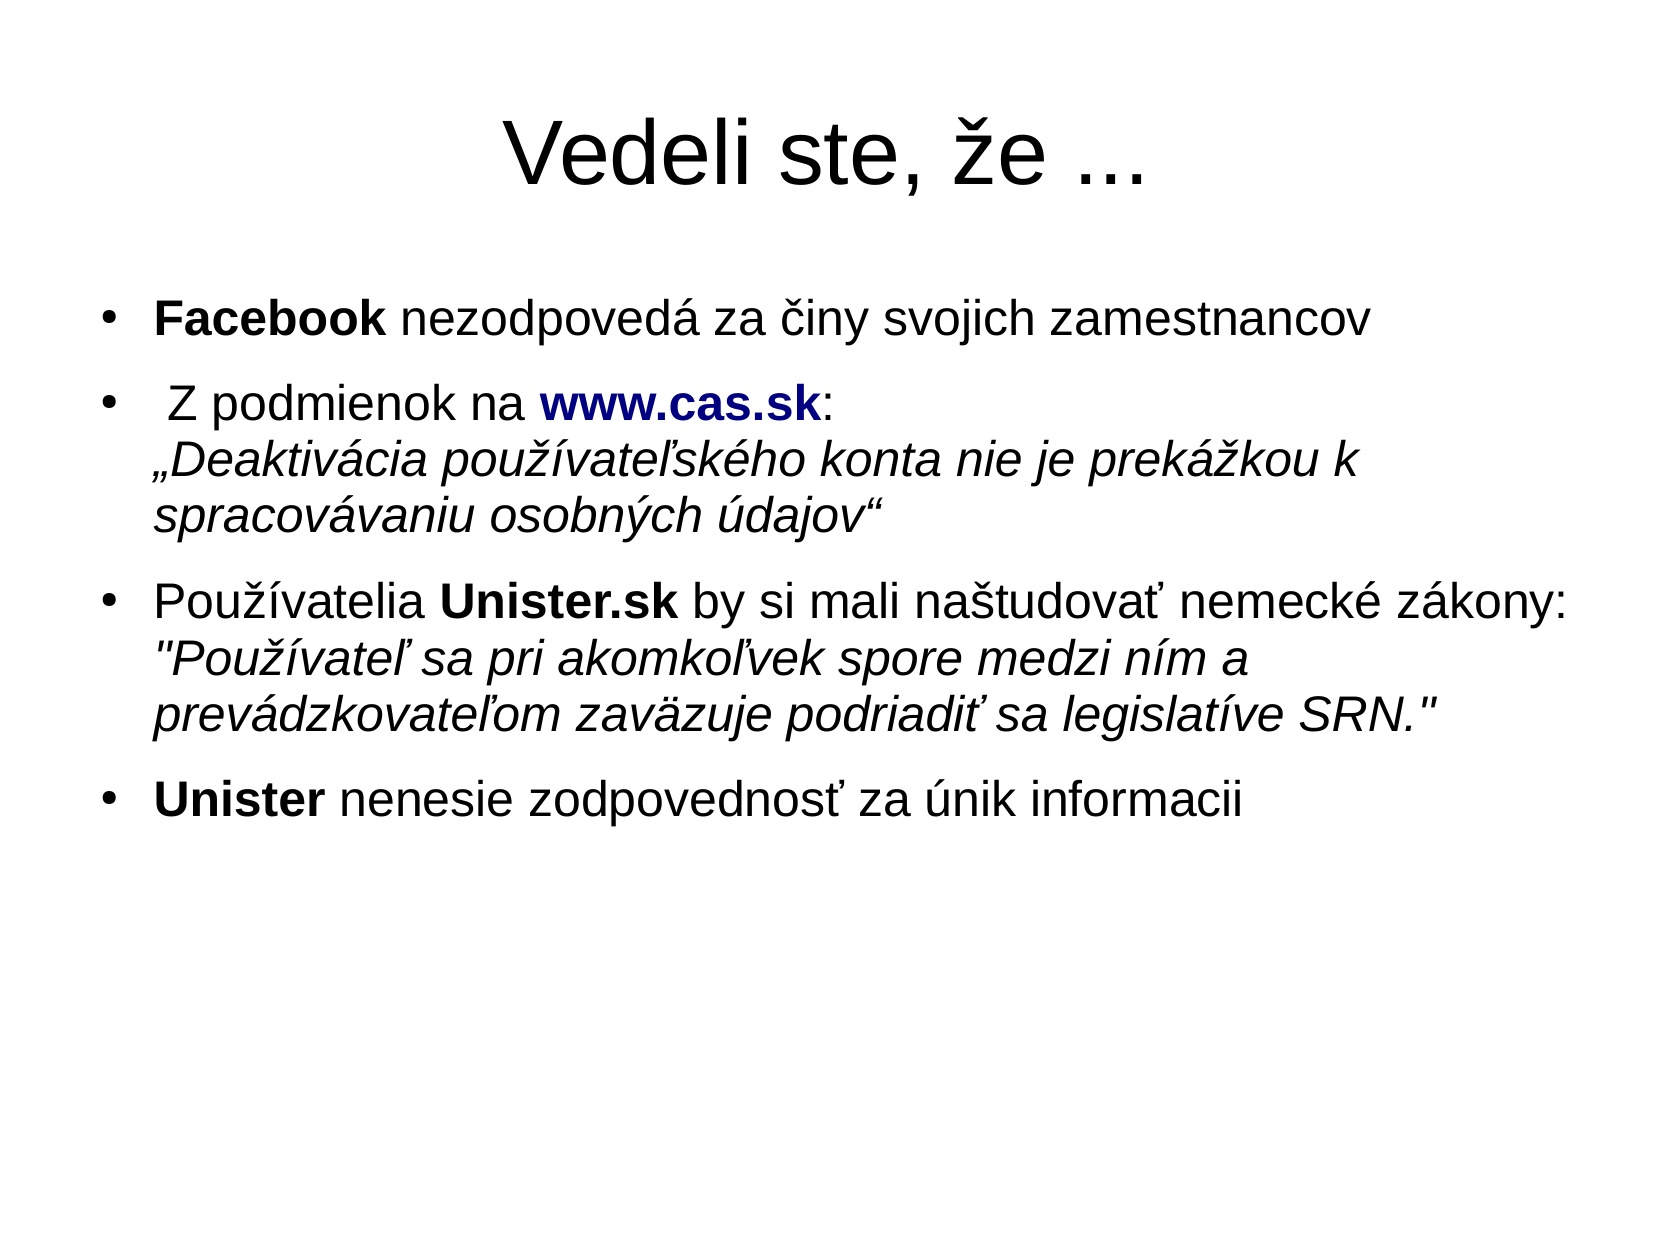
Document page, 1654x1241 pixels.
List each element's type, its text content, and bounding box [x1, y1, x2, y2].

list Facebook nezodpovedá za činy svojich zamestnancov Z podmienok na www.cas.sk: „Deaktivácia používateľského konta nie je prekážkou k spracovávaniu osobných údajov“ Používatelia Unister.sk by si mali naštudovať﻿ nemecké zákony: "Používateľ sa pri akomkoľvek spore medzi ním a prevádzkovateľom zaväzuje podriadiť sa legislatíve SRN." Unister nenesie zodpovednosť za únik informacii [82, 290, 1571, 1094]
title Vedeli ste, že ... [82, 56, 1571, 250]
